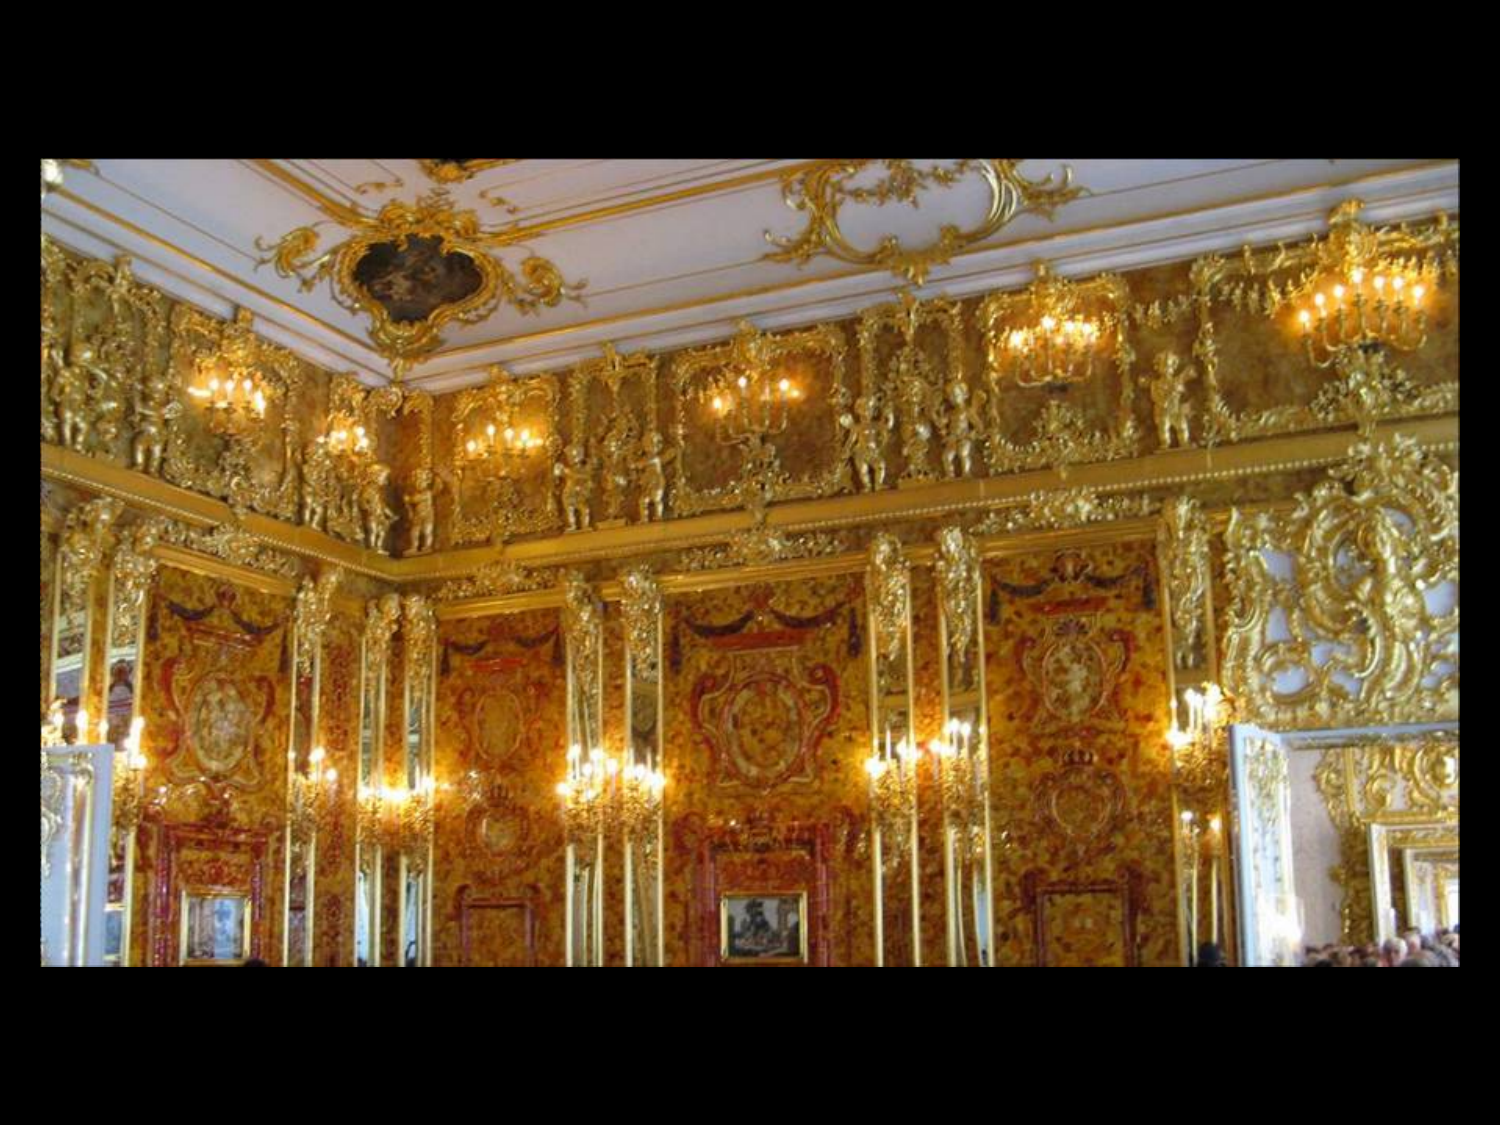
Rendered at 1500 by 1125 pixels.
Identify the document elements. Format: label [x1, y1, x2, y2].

picture [40, 158, 1460, 967]
